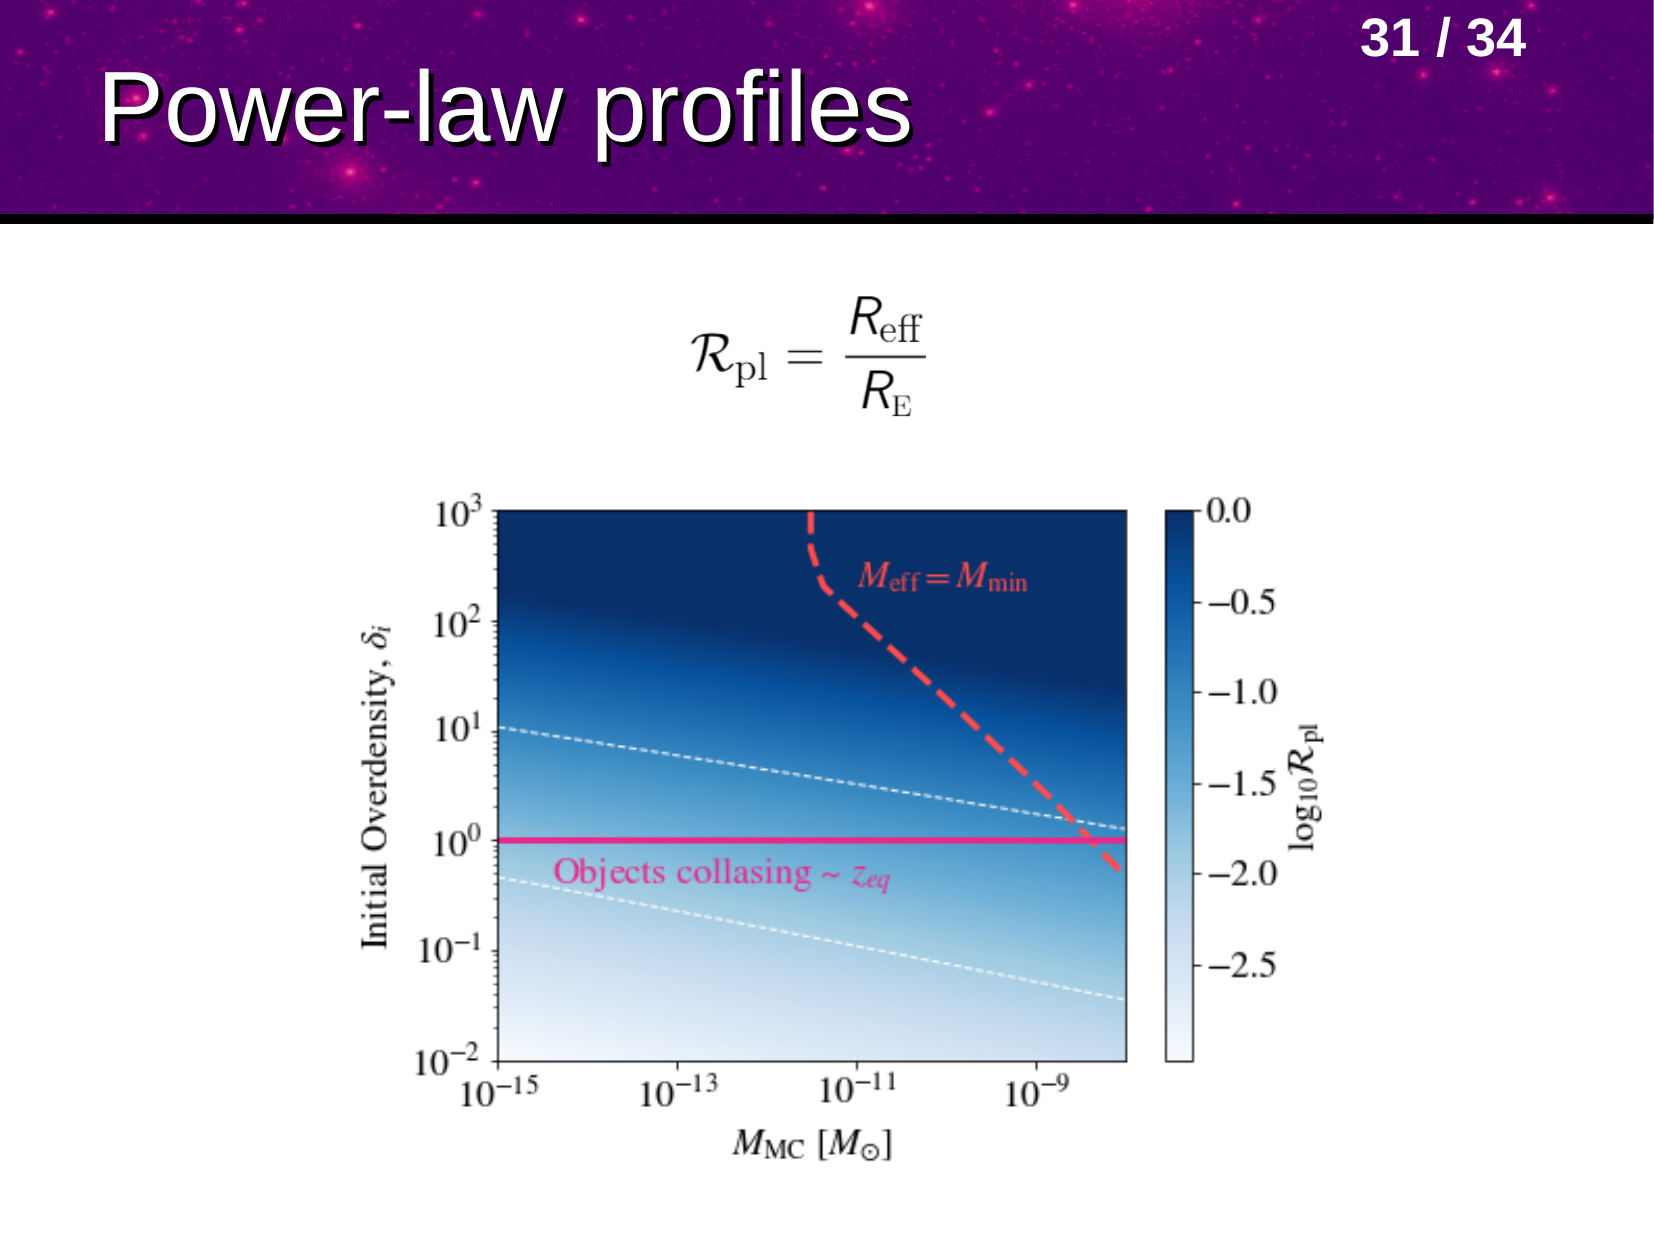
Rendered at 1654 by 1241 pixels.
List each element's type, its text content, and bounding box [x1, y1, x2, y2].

picture [0, 0, 1654, 214]
text_box <number> / 34 [1345, 0, 1654, 77]
text_box Power-law profiles [82, 44, 1264, 171]
picture [673, 264, 951, 438]
picture [318, 454, 1370, 1205]
